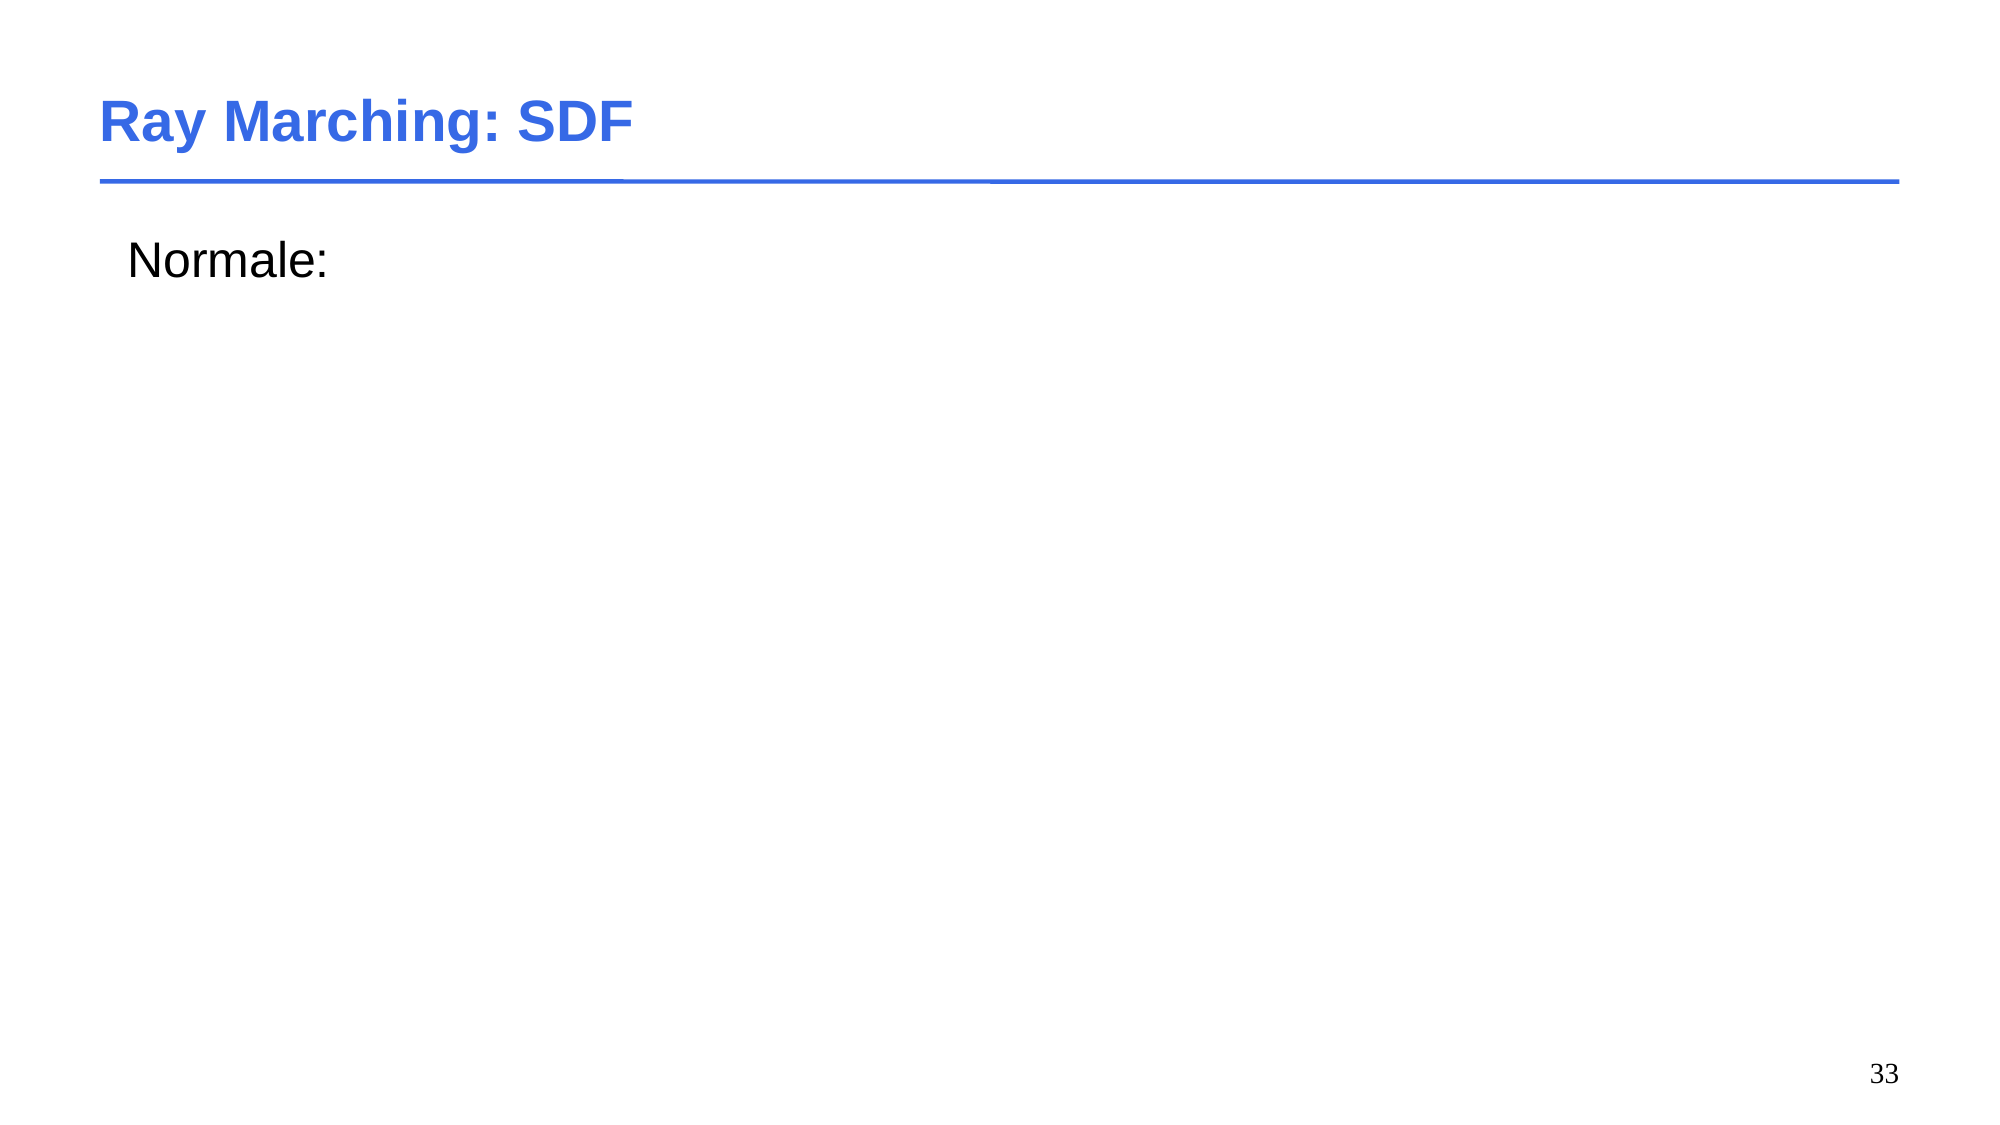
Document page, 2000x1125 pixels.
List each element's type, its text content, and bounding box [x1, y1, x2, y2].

text_box Normale: [112, 224, 826, 601]
title Ray Marching: SDF [99, 27, 1900, 215]
